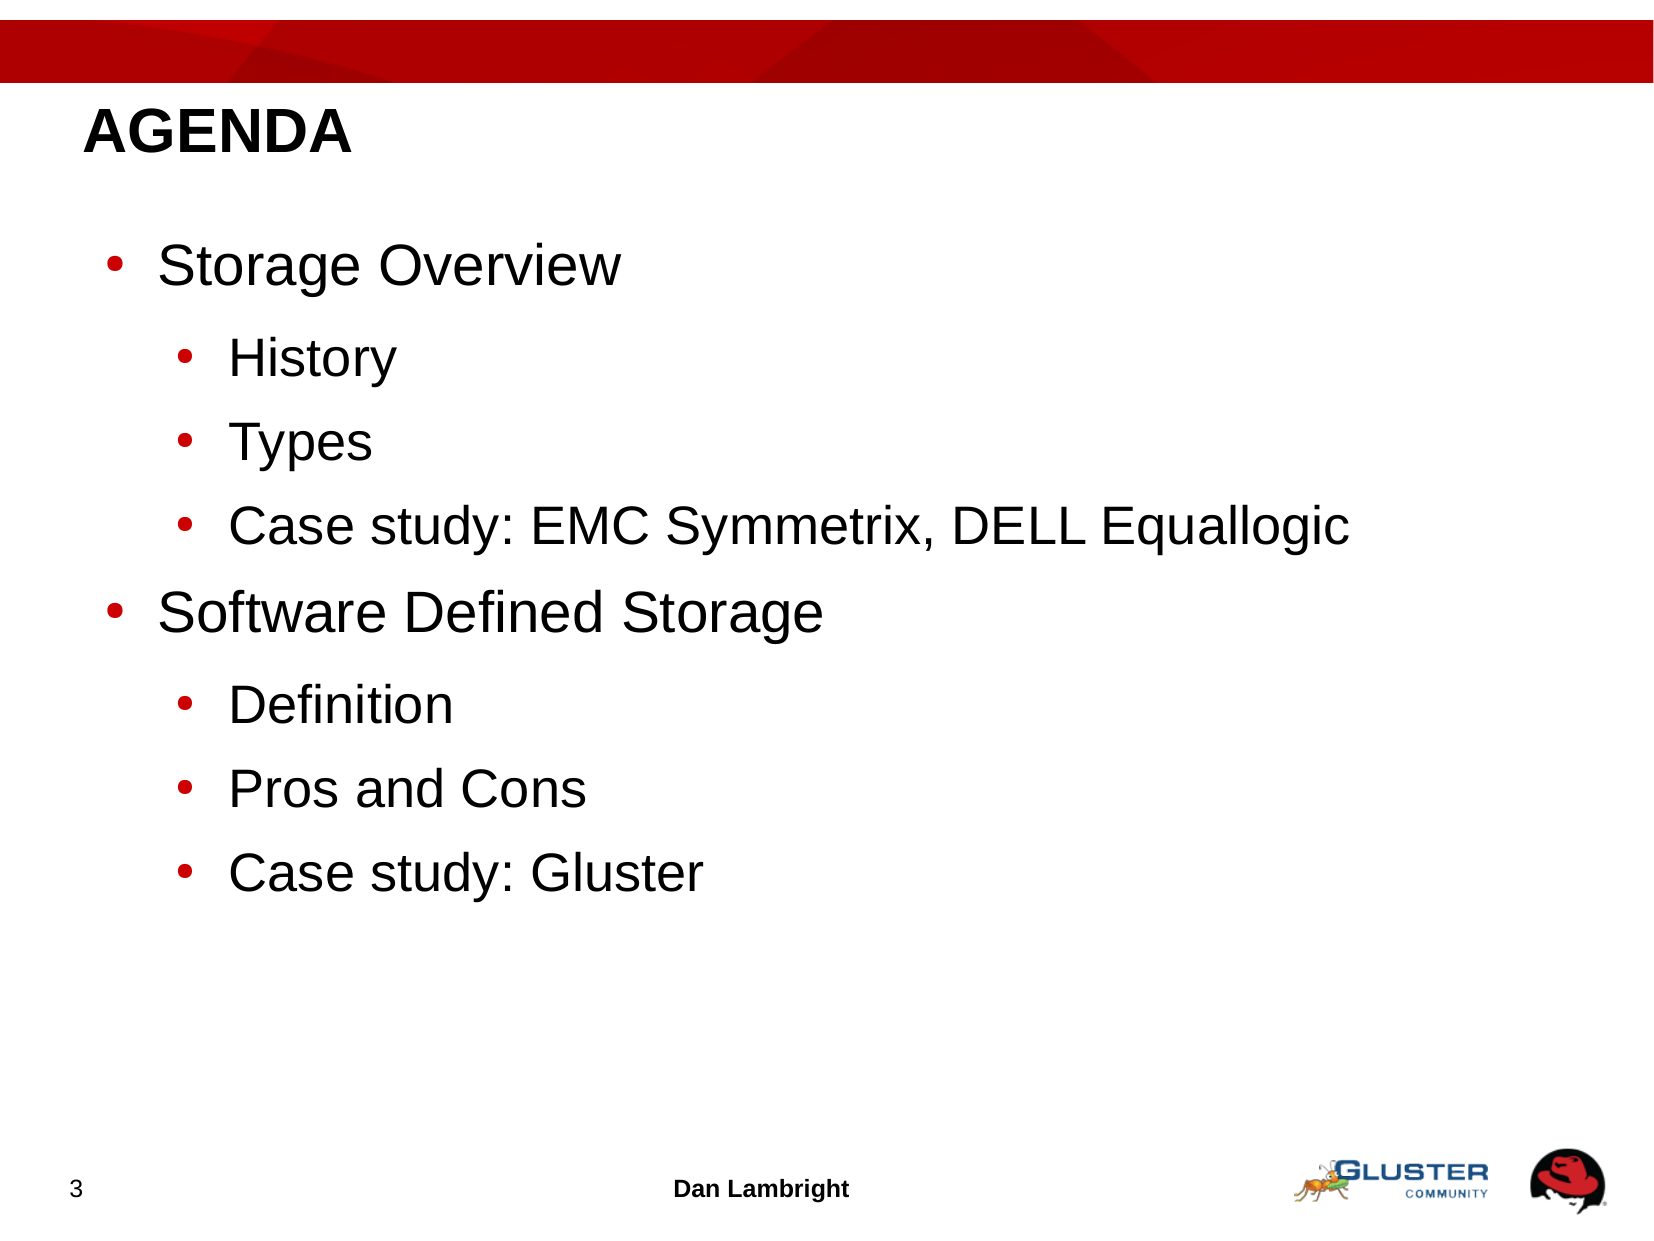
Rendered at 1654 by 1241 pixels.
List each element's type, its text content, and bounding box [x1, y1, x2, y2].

list Storage Overview History Types Case study: EMC Symmetrix, DELL Equallogic Software Defined Storage Definition Pros and Cons Case study: Gluster [86, 232, 1576, 1027]
title AGENDA [82, 37, 1571, 226]
picture [1294, 1158, 1488, 1203]
picture [0, 20, 1654, 83]
picture [1529, 1146, 1613, 1224]
